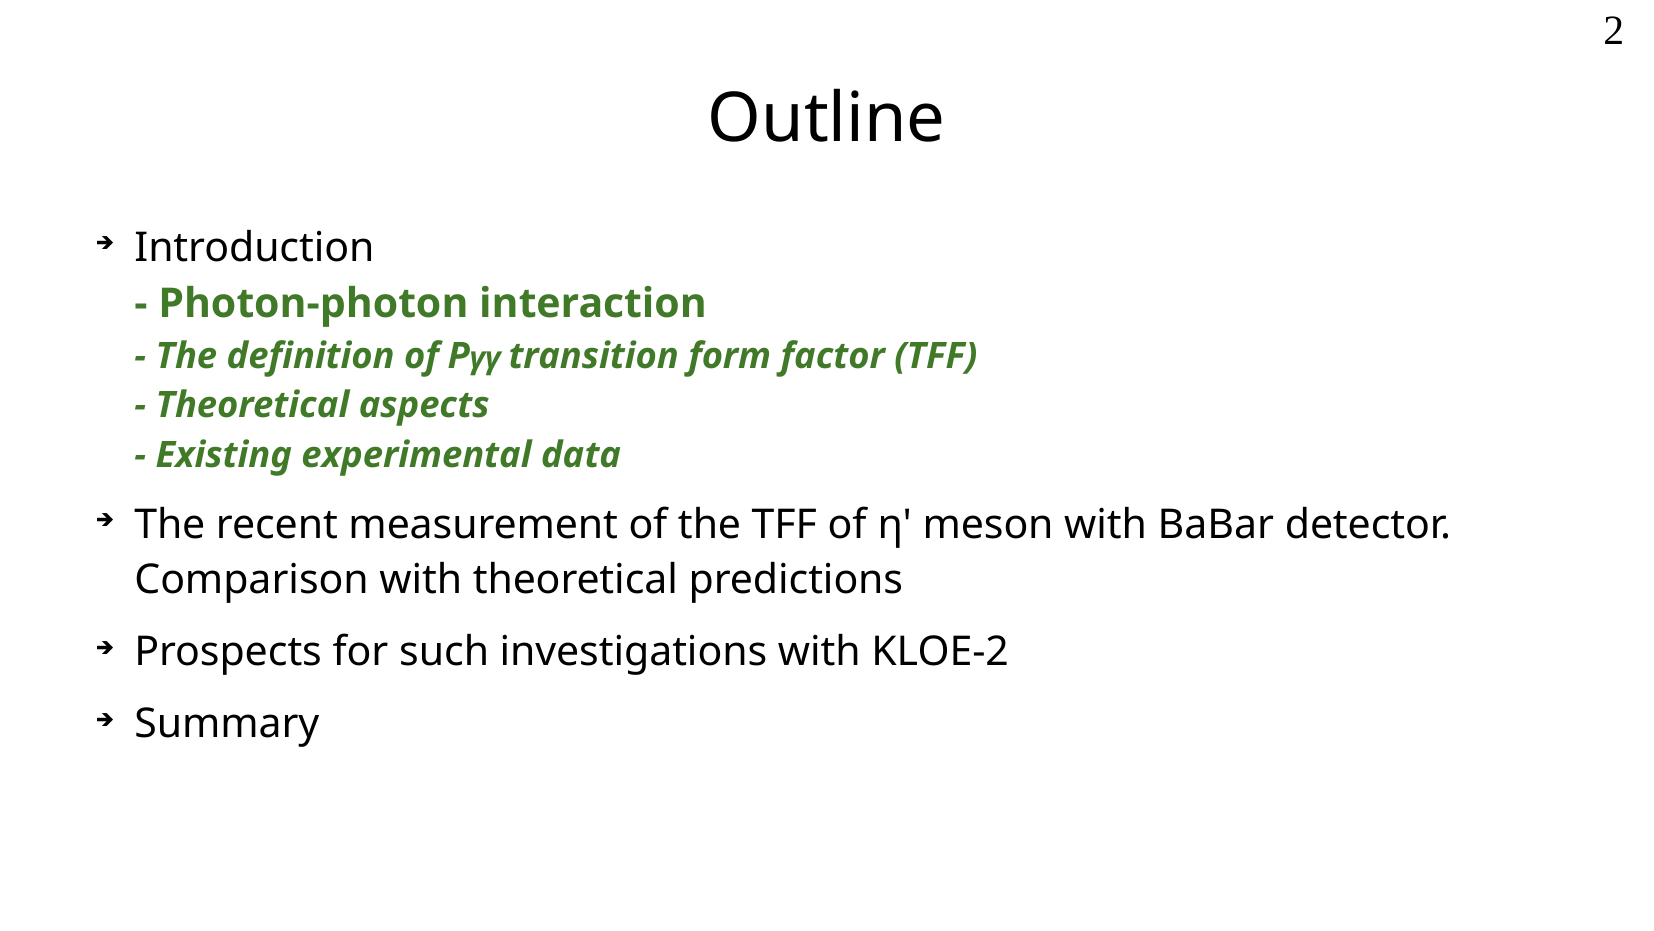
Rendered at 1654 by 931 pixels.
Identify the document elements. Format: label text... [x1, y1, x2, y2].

title Outline [82, 37, 1571, 193]
text_box 2 [1588, 0, 1654, 62]
list Introduction - Photon-photon interaction - The definition of Pγγ transition form factor (TFF) - Theoretical aspects - Existing experimental data The recent measurement of the TFF of η' meson with BaBar detector. Comparison with theoretical predictions Prospects for such investigations with KLOE-2 Summary [82, 217, 1571, 758]
